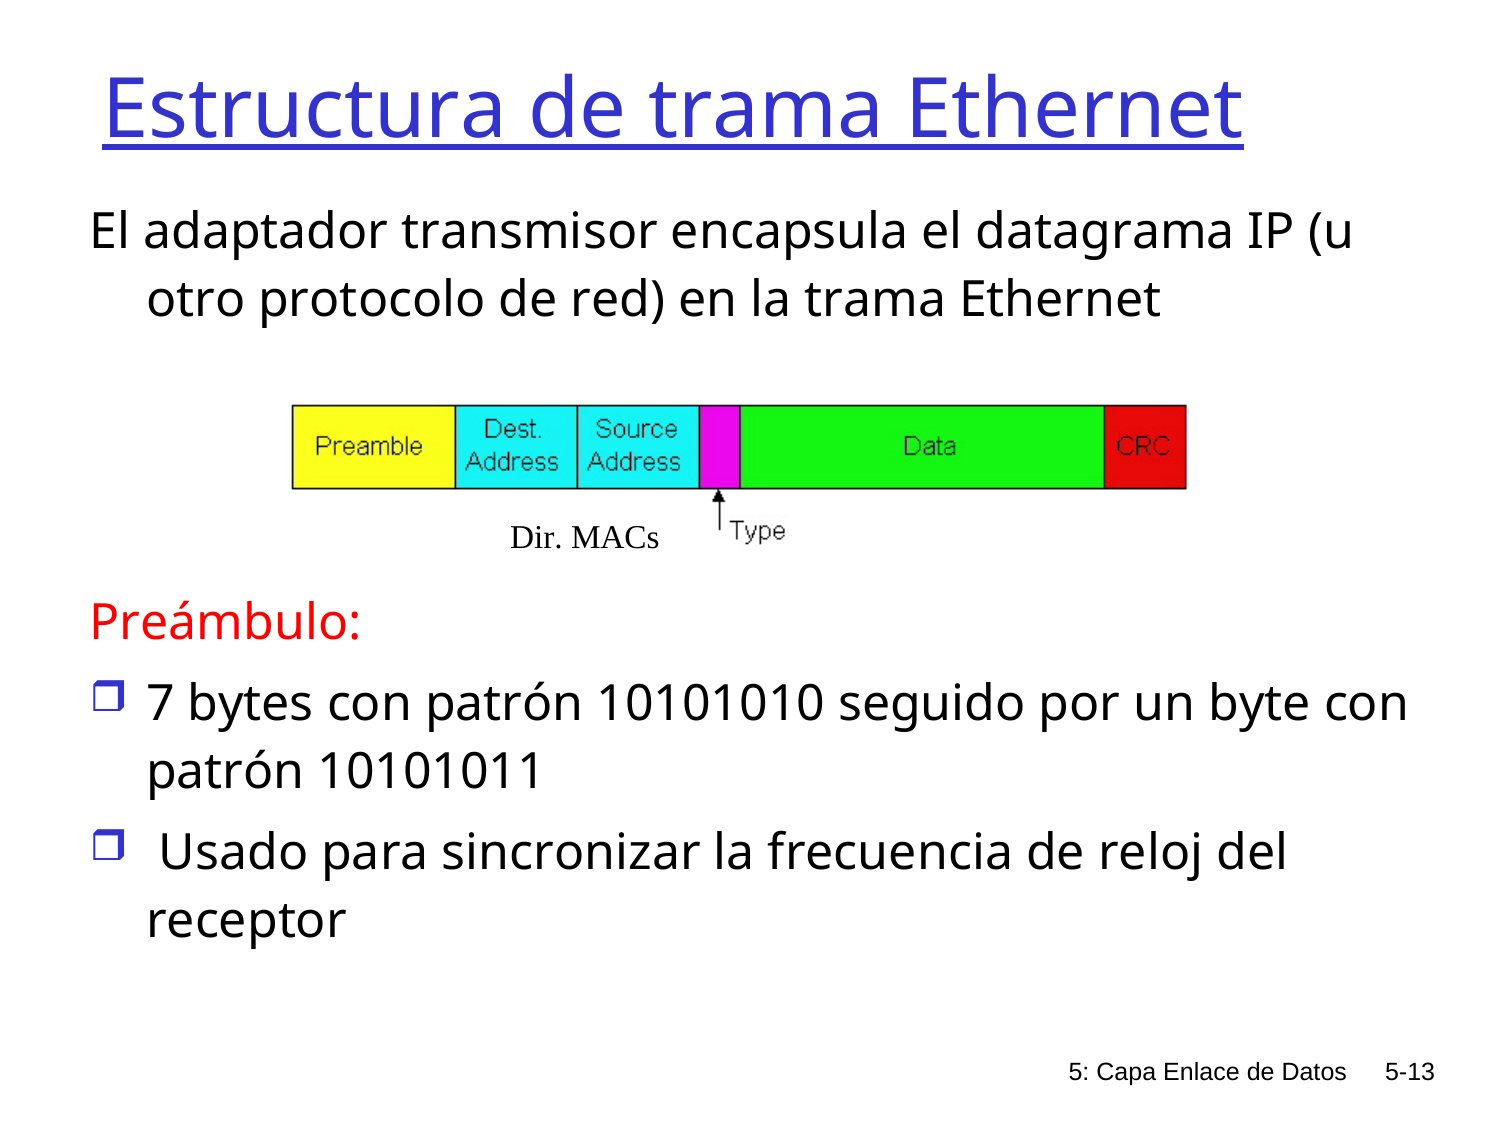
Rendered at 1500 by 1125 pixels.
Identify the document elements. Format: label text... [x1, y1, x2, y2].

list El adaptador transmisor encapsula el datagrama IP (u otro protocolo de red) en la trama Ethernet Preámbulo: 7 bytes con patrón 10101010 seguido por un byte con patrón 10101011 Usado para sincronizar la frecuencia de reloj del receptor [75, 187, 1426, 1013]
picture [289, 402, 1190, 558]
title Estructura de trama Ethernet [87, 23, 1363, 187]
text_box Dir. MACs [495, 507, 675, 563]
